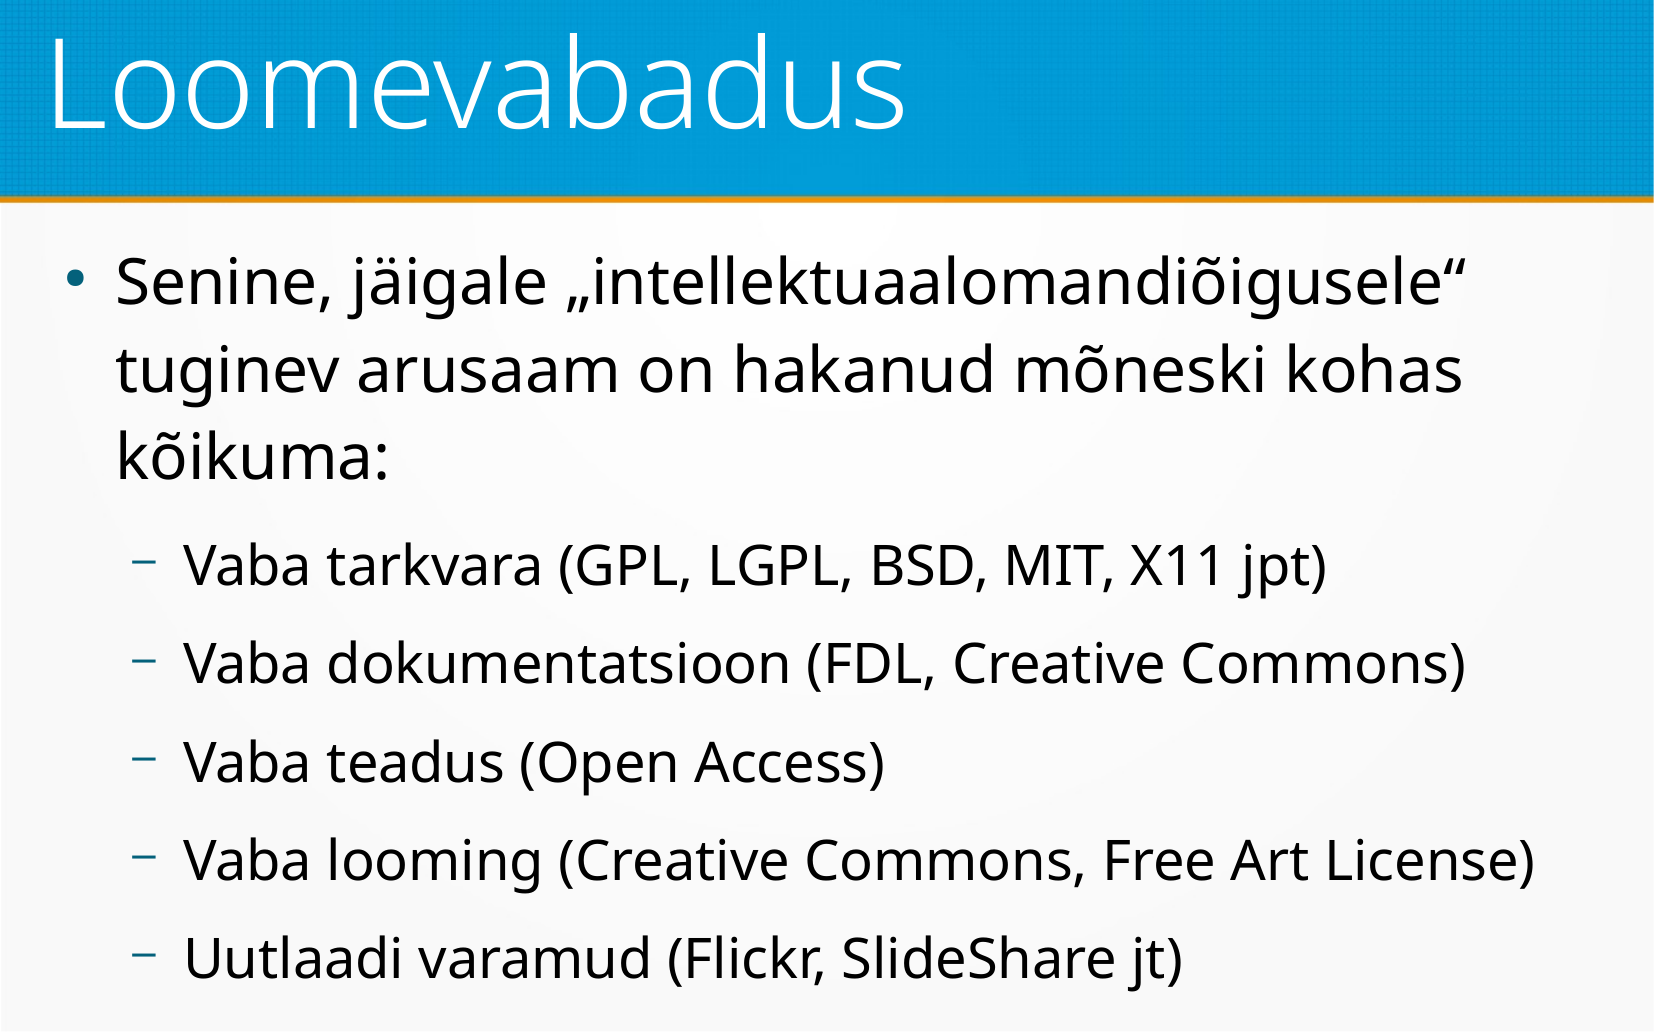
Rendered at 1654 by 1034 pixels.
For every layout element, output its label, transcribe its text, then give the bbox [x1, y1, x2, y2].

picture [0, 195, 1654, 1034]
title Loomevabadus [43, 0, 1619, 166]
list Senine, jäigale „intellektuaalomandiõigusele“ tuginev arusaam on hakanud mõneski kohas kõikuma: Vaba tarkvara (GPL, LGPL, BSD, MIT, X11 jpt) Vaba dokumentatsioon (FDL, Creative Commons) Vaba teadus (Open Access) Vaba looming (Creative Commons, Free Art License) Uutlaadi varamud (Flickr, SlideShare jt) [47, 236, 1607, 1002]
